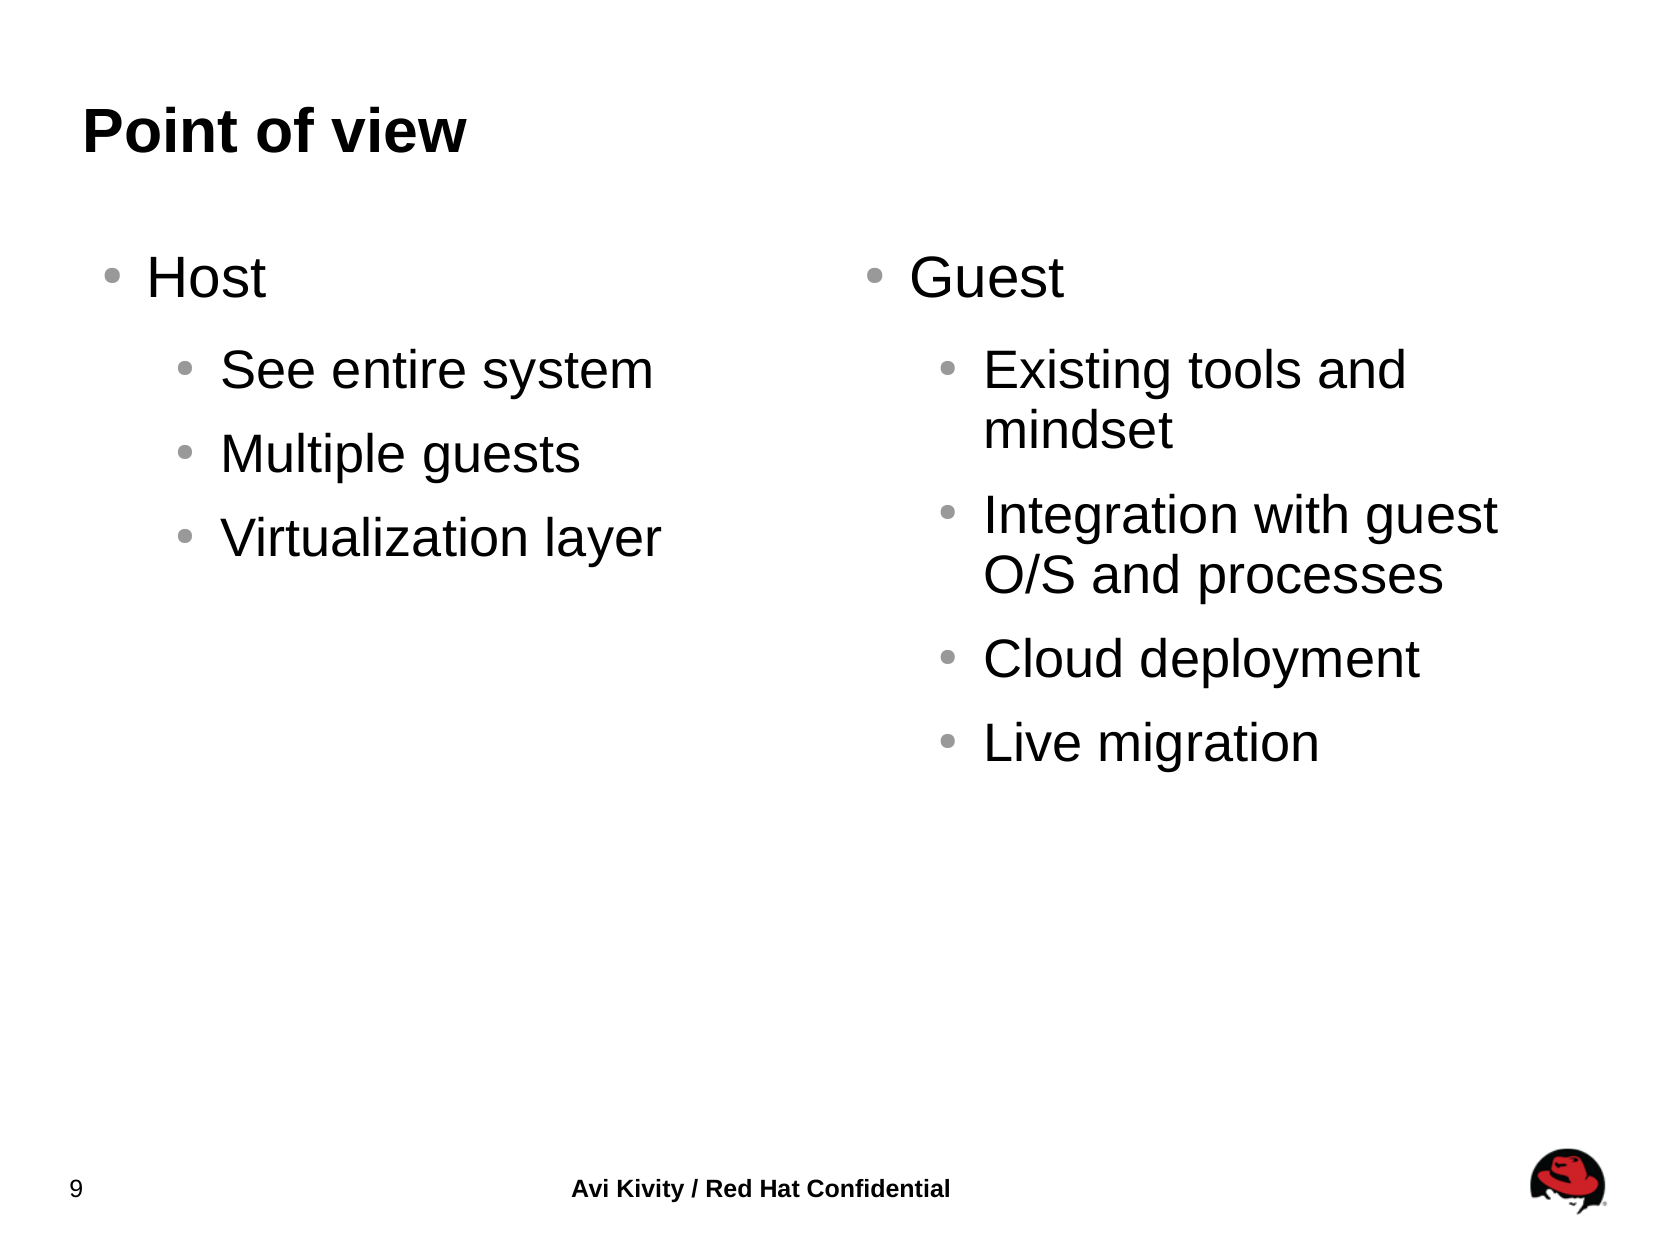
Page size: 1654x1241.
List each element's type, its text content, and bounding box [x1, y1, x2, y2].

list Guest Existing tools and mindset Integration with guest O/S and processes Cloud deployment Live migration [849, 244, 1576, 1039]
title Point of view [82, 37, 1571, 226]
list Host See entire system Multiple guests Virtualization layer [86, 244, 814, 1039]
picture [1529, 1146, 1613, 1224]
